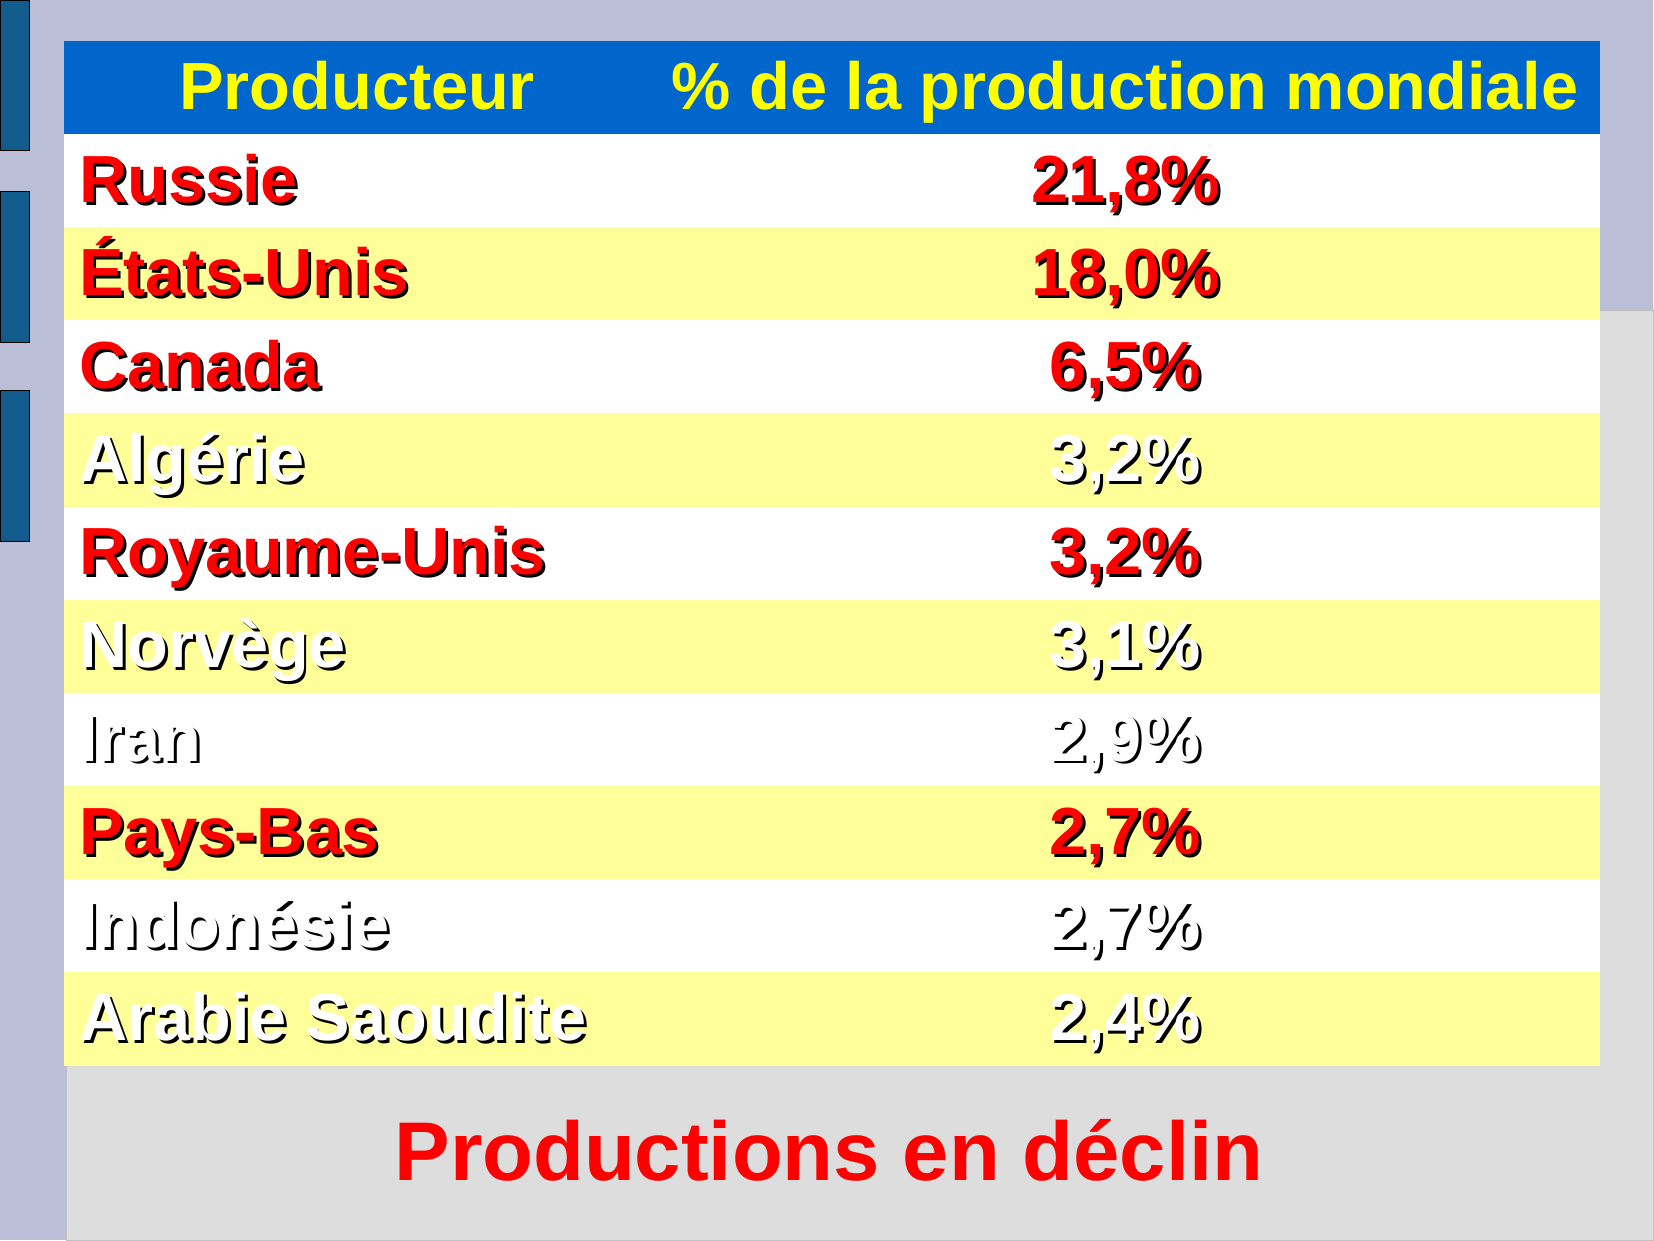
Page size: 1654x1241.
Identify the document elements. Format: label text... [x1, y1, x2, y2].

table_cell 2,4% [651, 972, 1600, 1066]
table_cell 3,1% [651, 600, 1600, 693]
table_cell Indonésie [64, 879, 651, 972]
table_cell Canada [64, 320, 651, 413]
table_cell 2,7% [651, 879, 1600, 972]
table_cell Norvège [64, 600, 651, 693]
table_cell 18,0% [651, 227, 1600, 320]
table_header Producteur [64, 41, 651, 134]
table_cell 21,8% [651, 134, 1600, 227]
table_cell 2,7% [651, 786, 1600, 879]
table_cell Arabie Saoudite [64, 972, 651, 1066]
list [118, 1066, 1531, 1211]
table_cell 3,2% [651, 507, 1600, 600]
table_cell États-Unis [64, 227, 651, 320]
table_cell Pays-Bas [64, 786, 651, 879]
table_cell Iran [64, 693, 651, 786]
table_cell 2,9% [651, 693, 1600, 786]
table_header % de la production mondiale [651, 41, 1600, 134]
table_cell Algérie [64, 413, 651, 507]
table_cell 6,5% [651, 320, 1600, 413]
table_cell Royaume-Unis [64, 507, 651, 600]
table_cell Russie [64, 134, 651, 227]
table_cell 3,2% [651, 413, 1600, 507]
title Productions en déclin [123, 1092, 1536, 1211]
